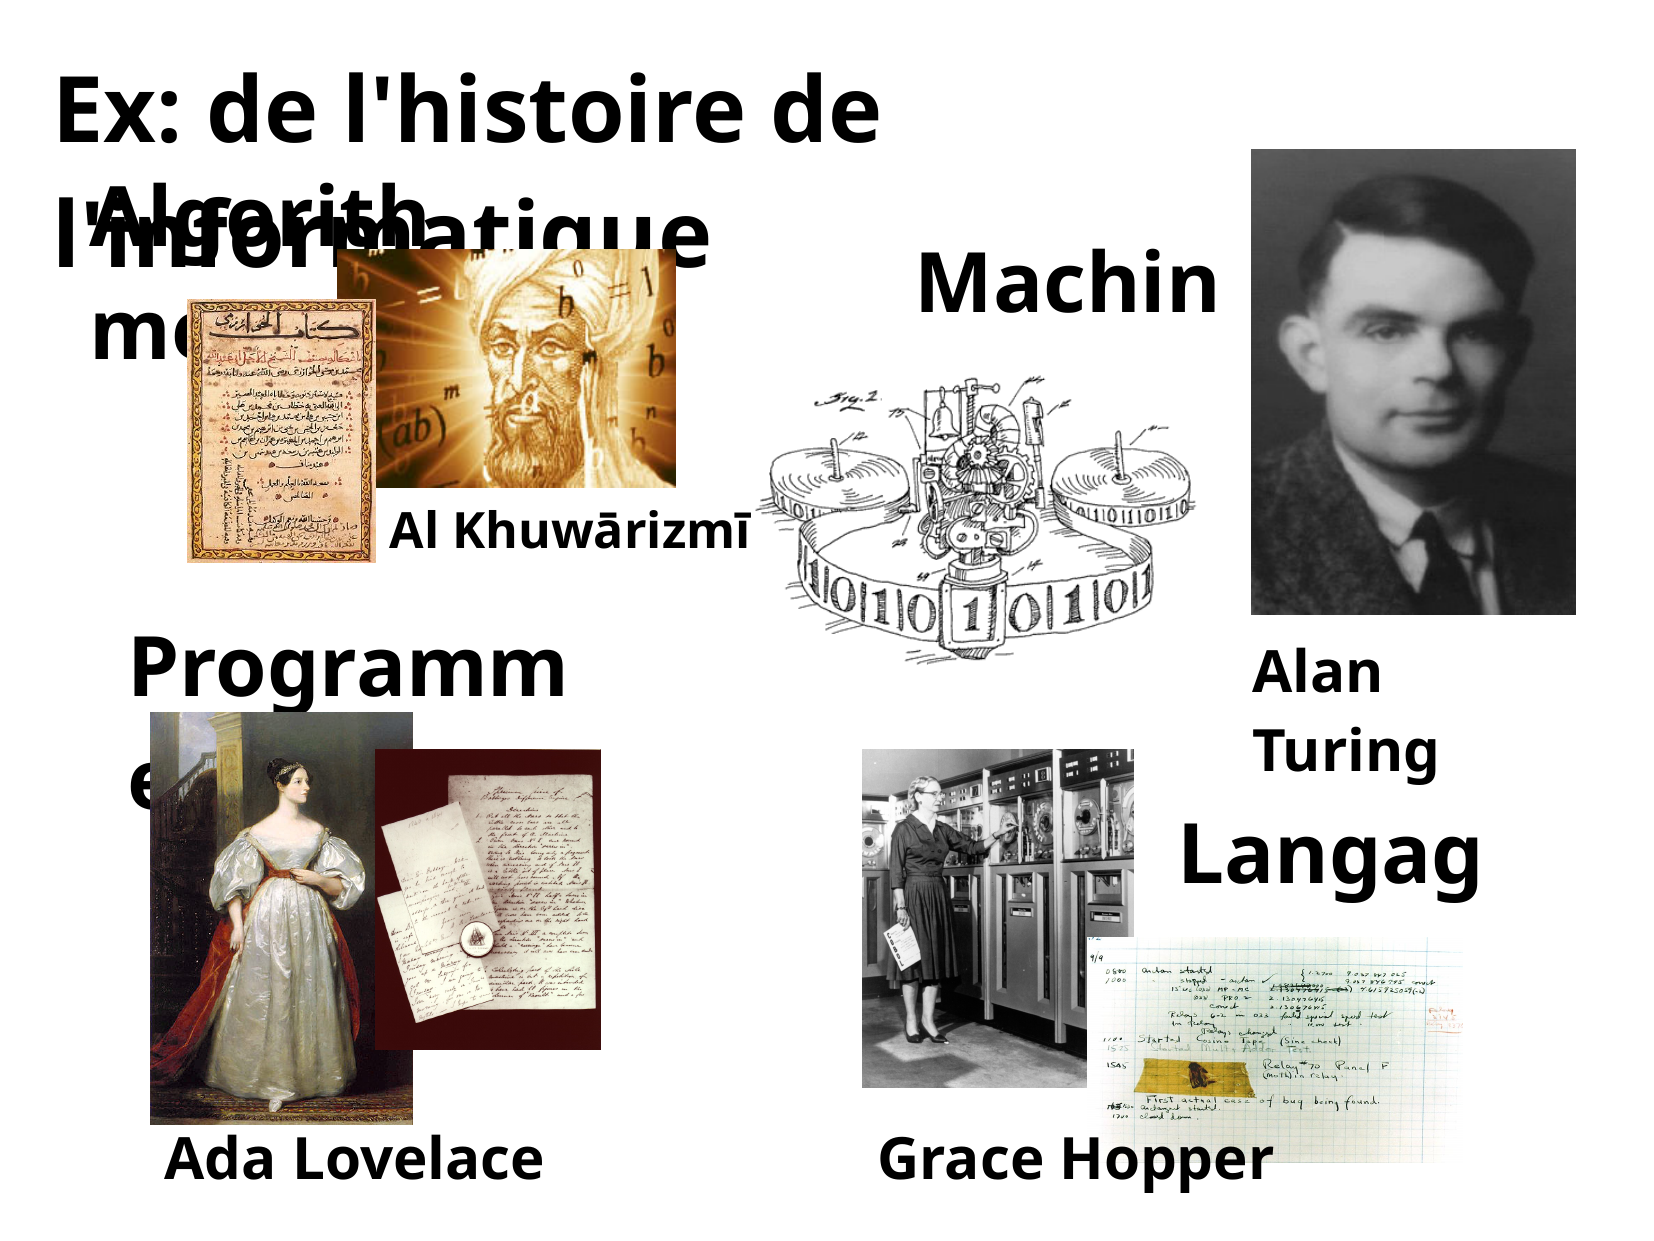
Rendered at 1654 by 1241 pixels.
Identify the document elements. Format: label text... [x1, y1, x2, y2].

text_box Algorithme [75, 150, 526, 296]
picture [750, 363, 1201, 676]
picture [187, 249, 676, 563]
picture [150, 712, 601, 1110]
text_box Ada Lovelace [150, 1110, 601, 1201]
text_box Al Khuwārizmī [375, 487, 787, 567]
text_box Grace Hopper [862, 1110, 1313, 1201]
text_box Langage [1162, 787, 1501, 938]
picture [862, 749, 1463, 1163]
picture [1251, 149, 1576, 615]
text_box Programme [112, 600, 601, 788]
text_box Machine [900, 215, 1238, 338]
text_box Ex: de l'histoire de l'informatique [37, 37, 1576, 171]
text_box Alan Turing [1237, 622, 1576, 713]
